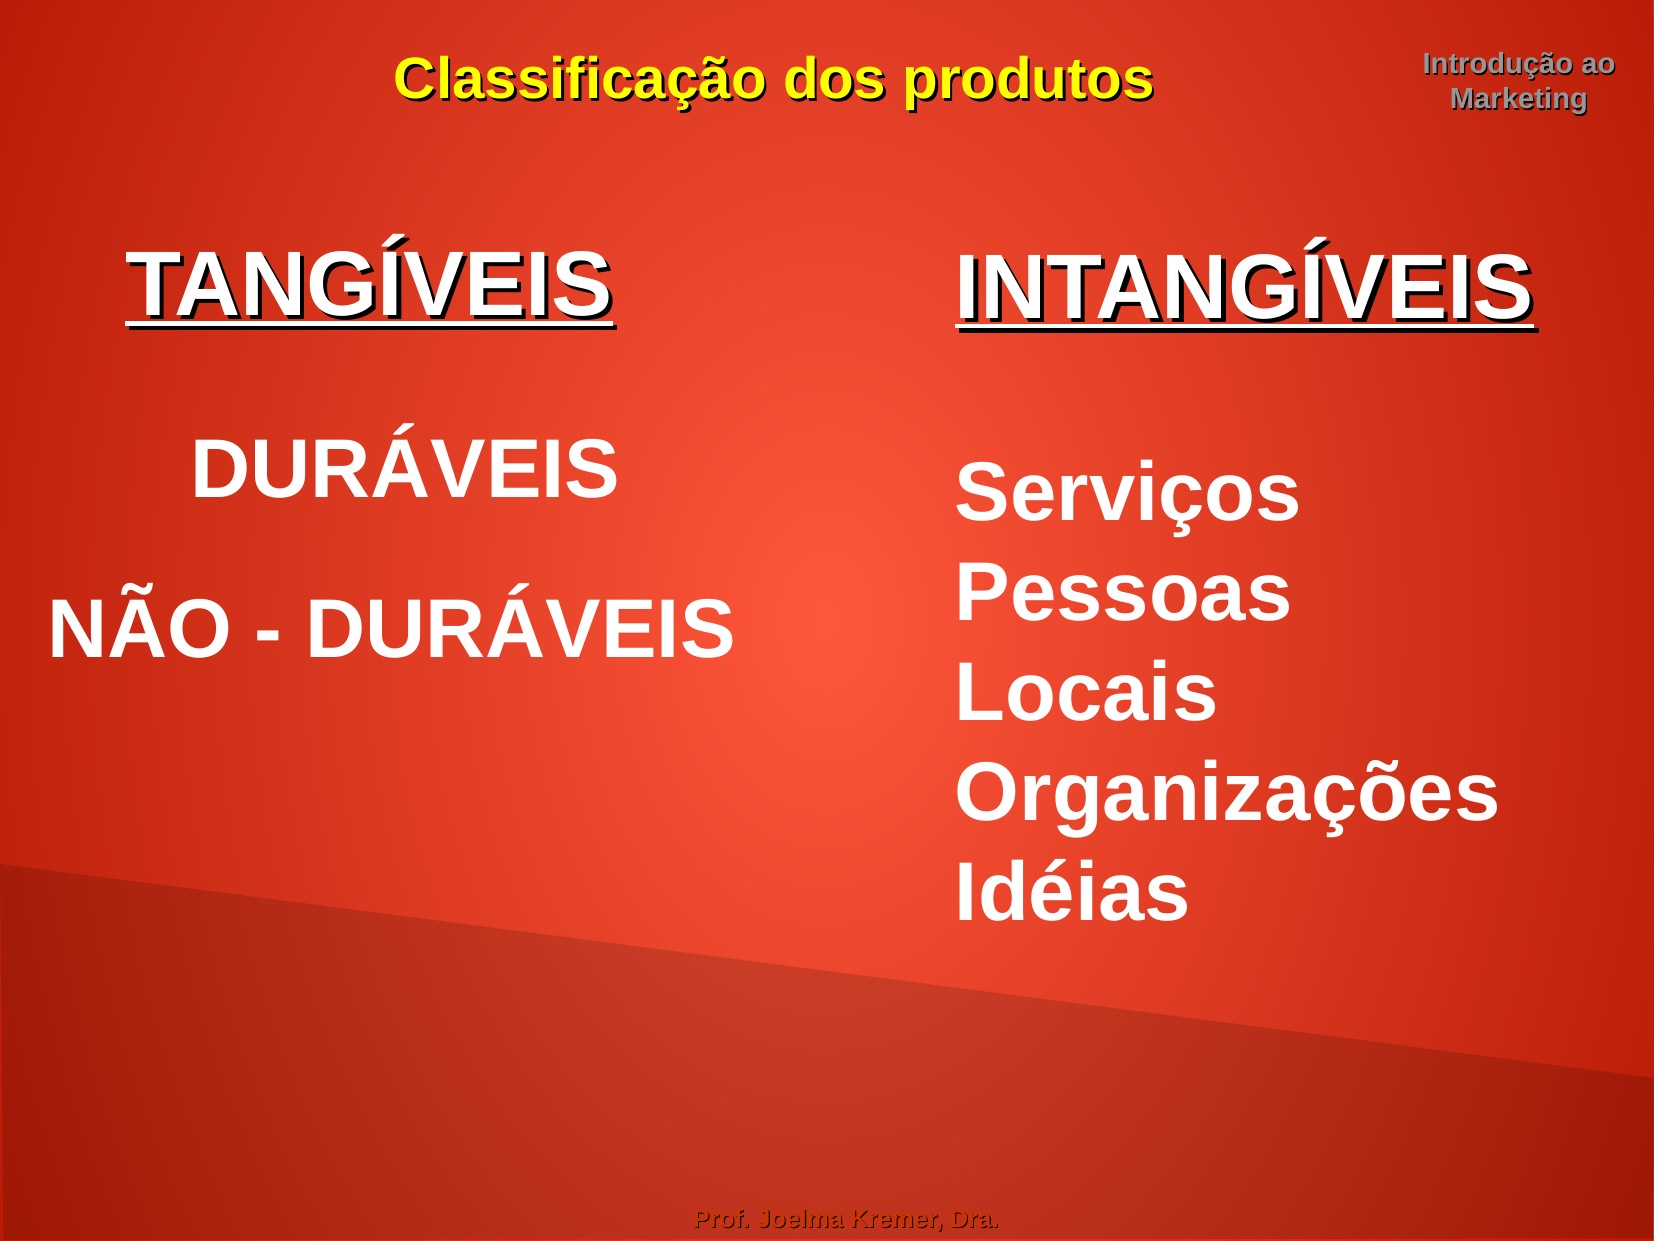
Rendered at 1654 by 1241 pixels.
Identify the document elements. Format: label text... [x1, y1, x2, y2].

title Introdução ao Marketing [1386, 21, 1652, 139]
text_box Prof. Joelma Kremer, Dra. [566, 1195, 1127, 1241]
text_box INTANGÍVEIS Serviços Pessoas Locais Organizações Idéias [940, 219, 1550, 945]
text_box Classificação dos produtos [188, 33, 1361, 119]
text_box TANGÍVEIS [110, 216, 628, 342]
text_box DURÁVEIS [175, 406, 636, 522]
text_box NÃO - DURÁVEIS [32, 566, 751, 682]
